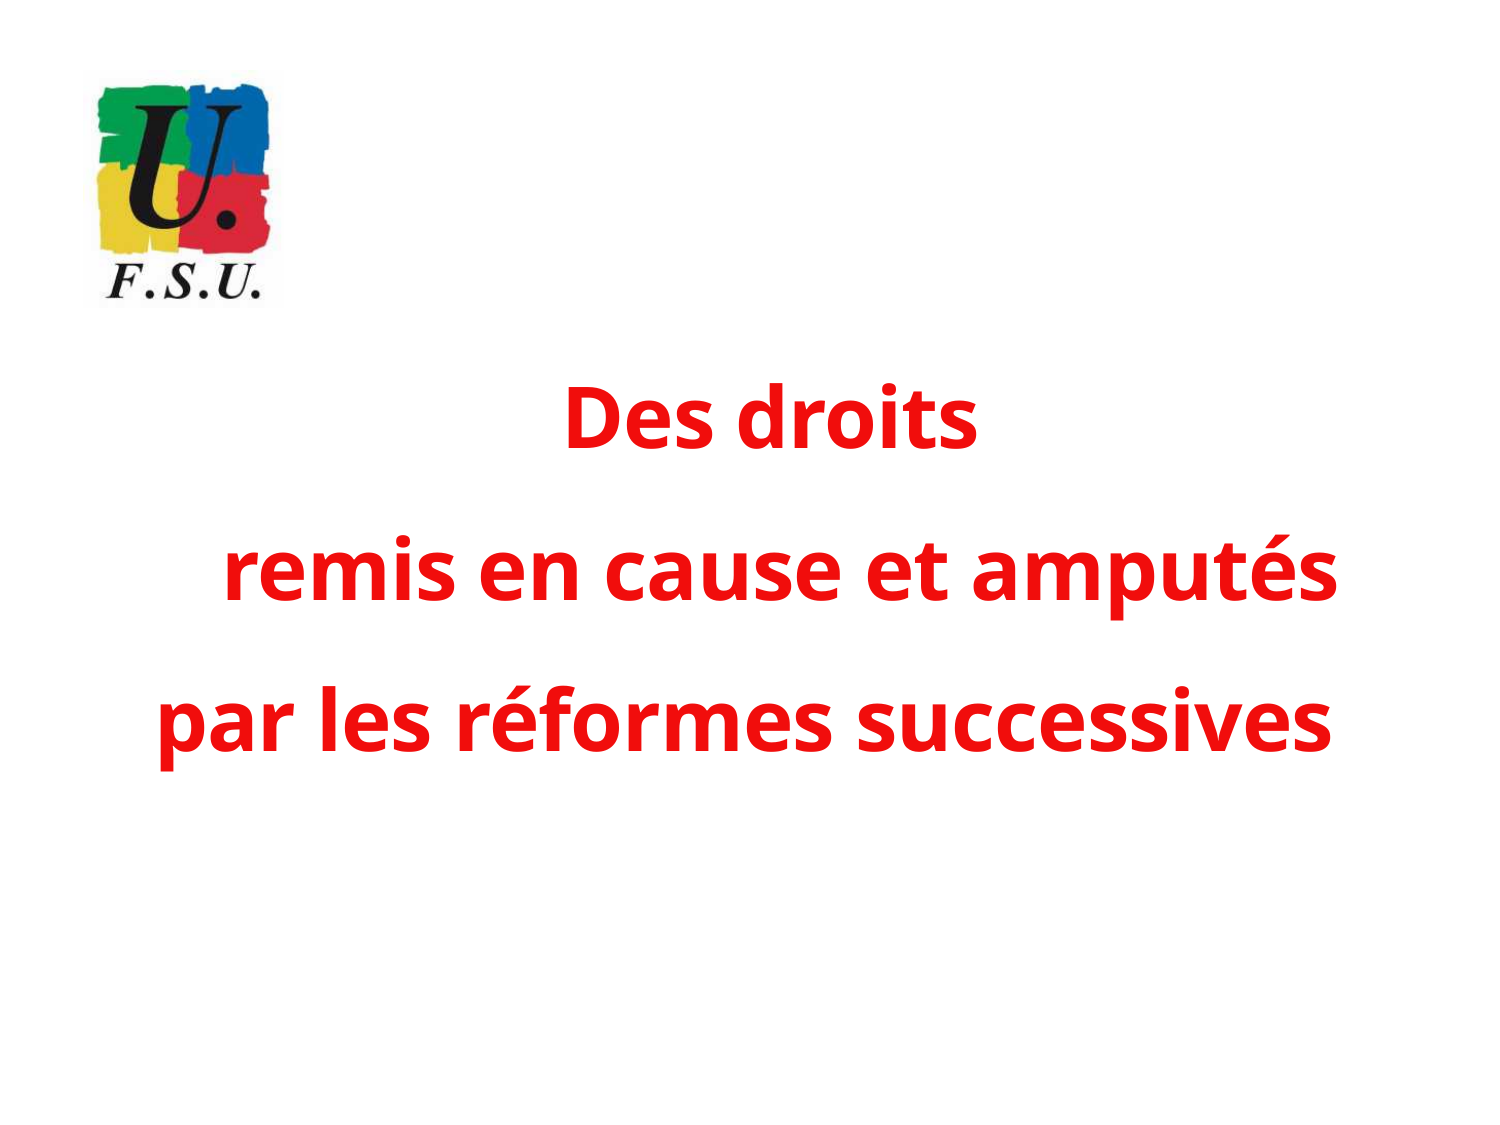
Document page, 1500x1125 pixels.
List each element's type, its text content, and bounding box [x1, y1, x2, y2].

picture [83, 70, 284, 308]
text_box Des droits remis en cause et amputés par les réformes successives [149, 314, 1423, 707]
